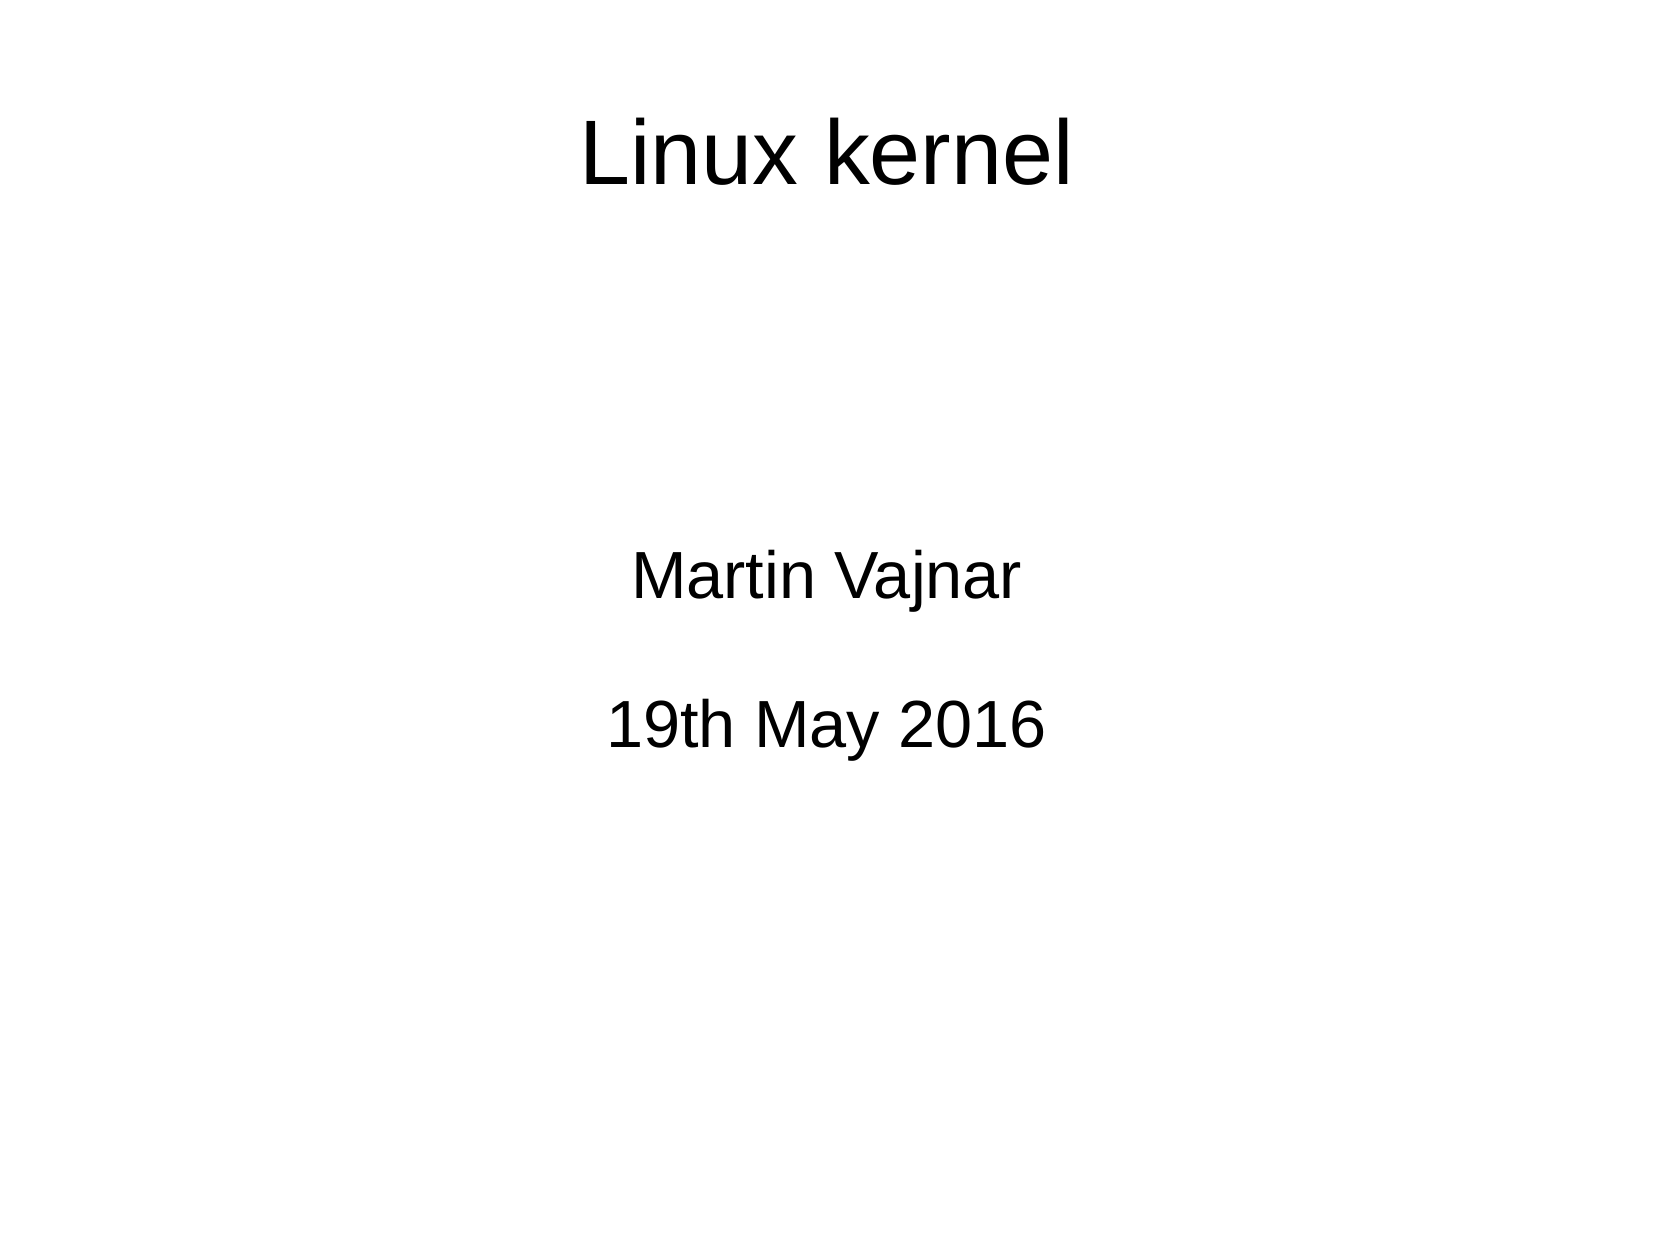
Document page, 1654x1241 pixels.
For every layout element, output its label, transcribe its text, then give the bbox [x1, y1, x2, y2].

title Linux kernel [82, 49, 1571, 257]
subtitle Martin Vajnar 19th May 2016 [82, 290, 1571, 1010]
